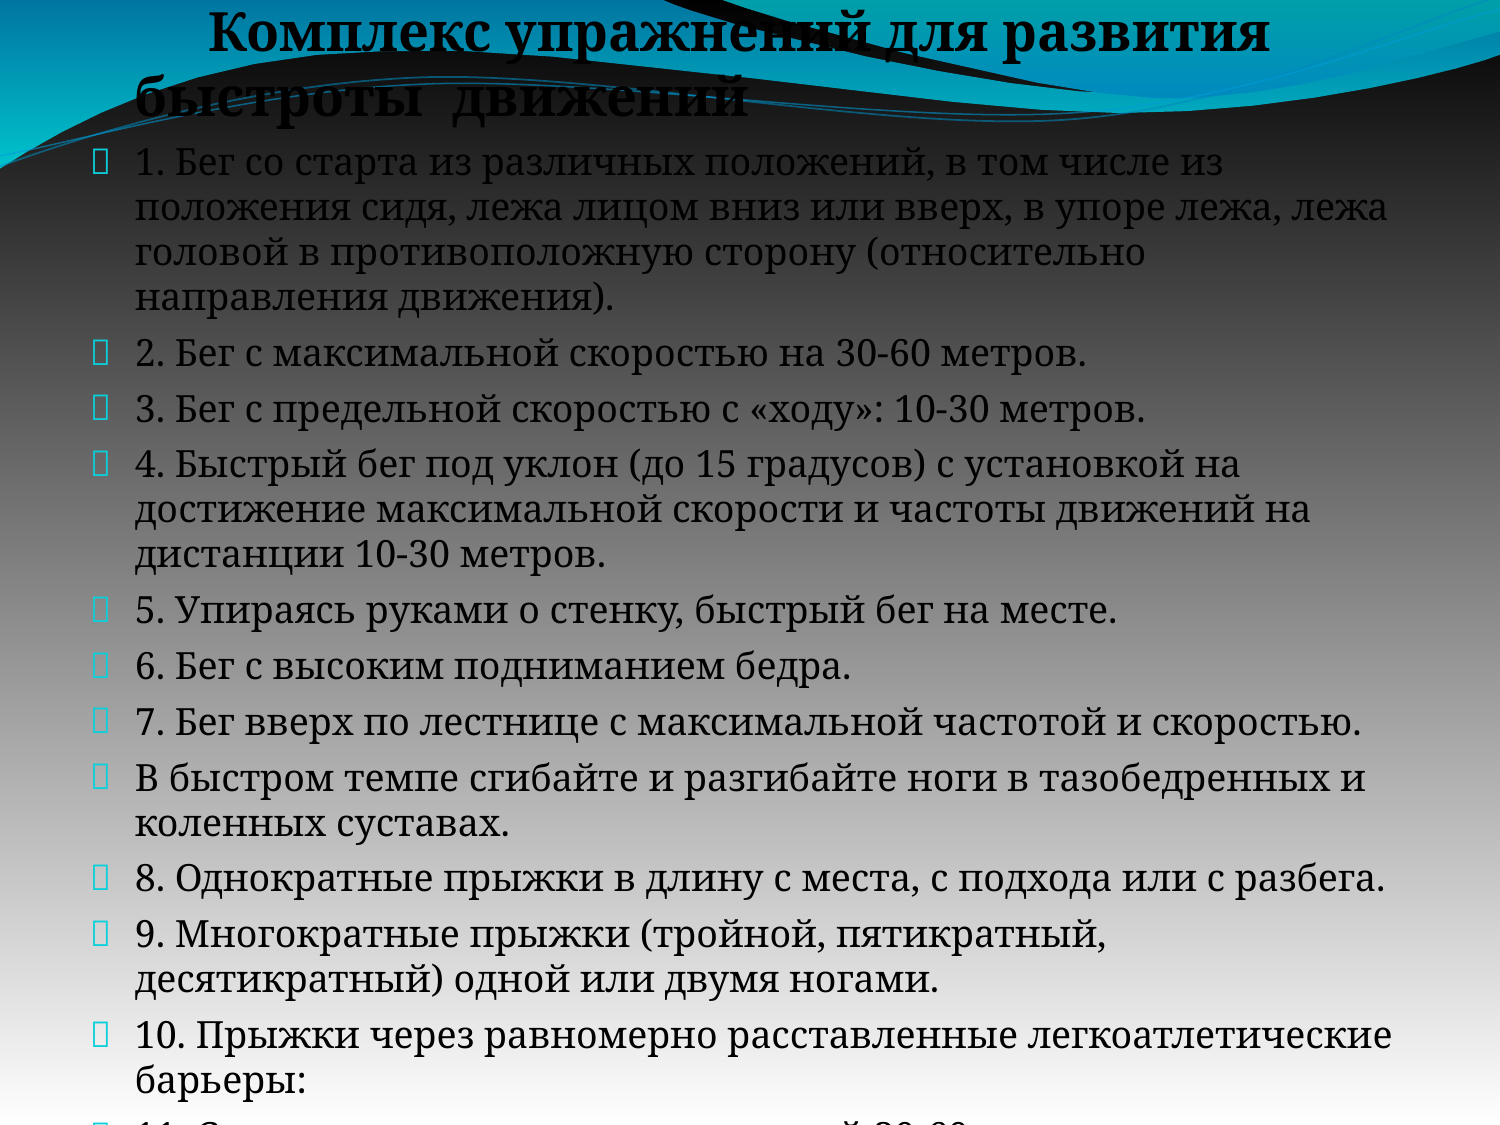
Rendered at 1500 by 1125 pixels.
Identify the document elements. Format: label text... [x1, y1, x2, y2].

list Комплекс упражнений для развития быстроты движений 1. Бег со старта из различных положений, в том числе из положения сидя, лежа лицом вниз или вверх, в упоре лежа, лежа головой в противоположную сторону (относительно направления движения). 2. Бег с максимальной скоростью на 30-60 метров. 3. Бег с предельной скоростью с «ходу»: 10-30 метров. 4. Быстрый бег под уклон (до 15 градусов) с установкой на достижение максимальной скорости и частоты движений на дистанции 10-30 метров. 5. Упираясь руками о стенку, быстрый бег на месте. 6. Бег с высоким подниманием бедра. 7. Бег вверх по лестнице с максимальной частотой и скоростью. В быстром темпе сгибайте и разгибайте ноги в тазобедренных и коленных суставах. 8. Однократные прыжки в длину с места, с подхода или с разбега. 9. Многократные прыжки (тройной, пятикратный, десятикратный) одной или двумя ногами. 10. Прыжки через равномерно расставленные легкоатлетические барьеры: 11. Спрыгивание с подставки высотой 30-60 см с последующим «мгновенным» отталкиванием в прыжке вверх или вперед. [75, 0, 1425, 993]
